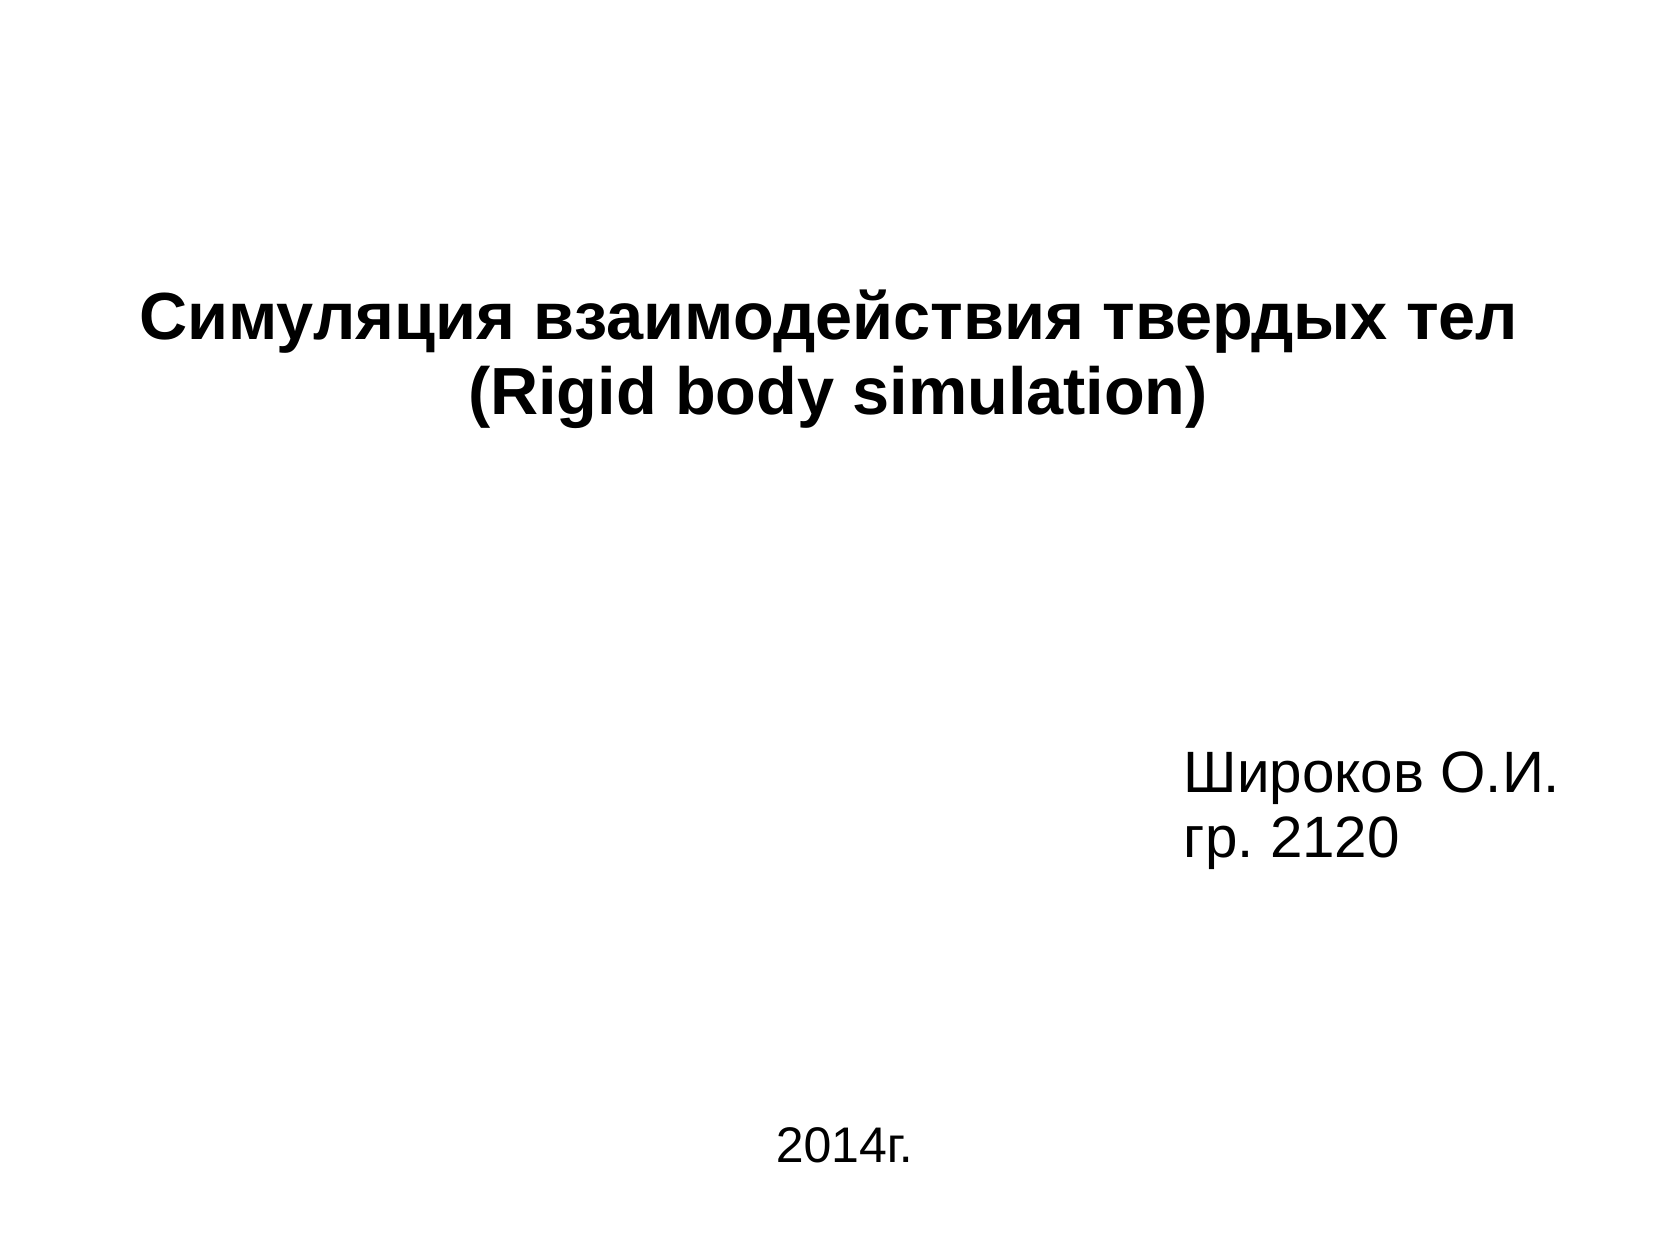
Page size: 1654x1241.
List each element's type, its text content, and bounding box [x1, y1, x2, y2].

text_box Широков О.И. гр. 2120 [1169, 732, 1642, 878]
text_box 2014г. [720, 1110, 969, 1181]
subtitle Симуляция взаимодействия твердых тел (Rigid body simulation) [94, 106, 1583, 603]
